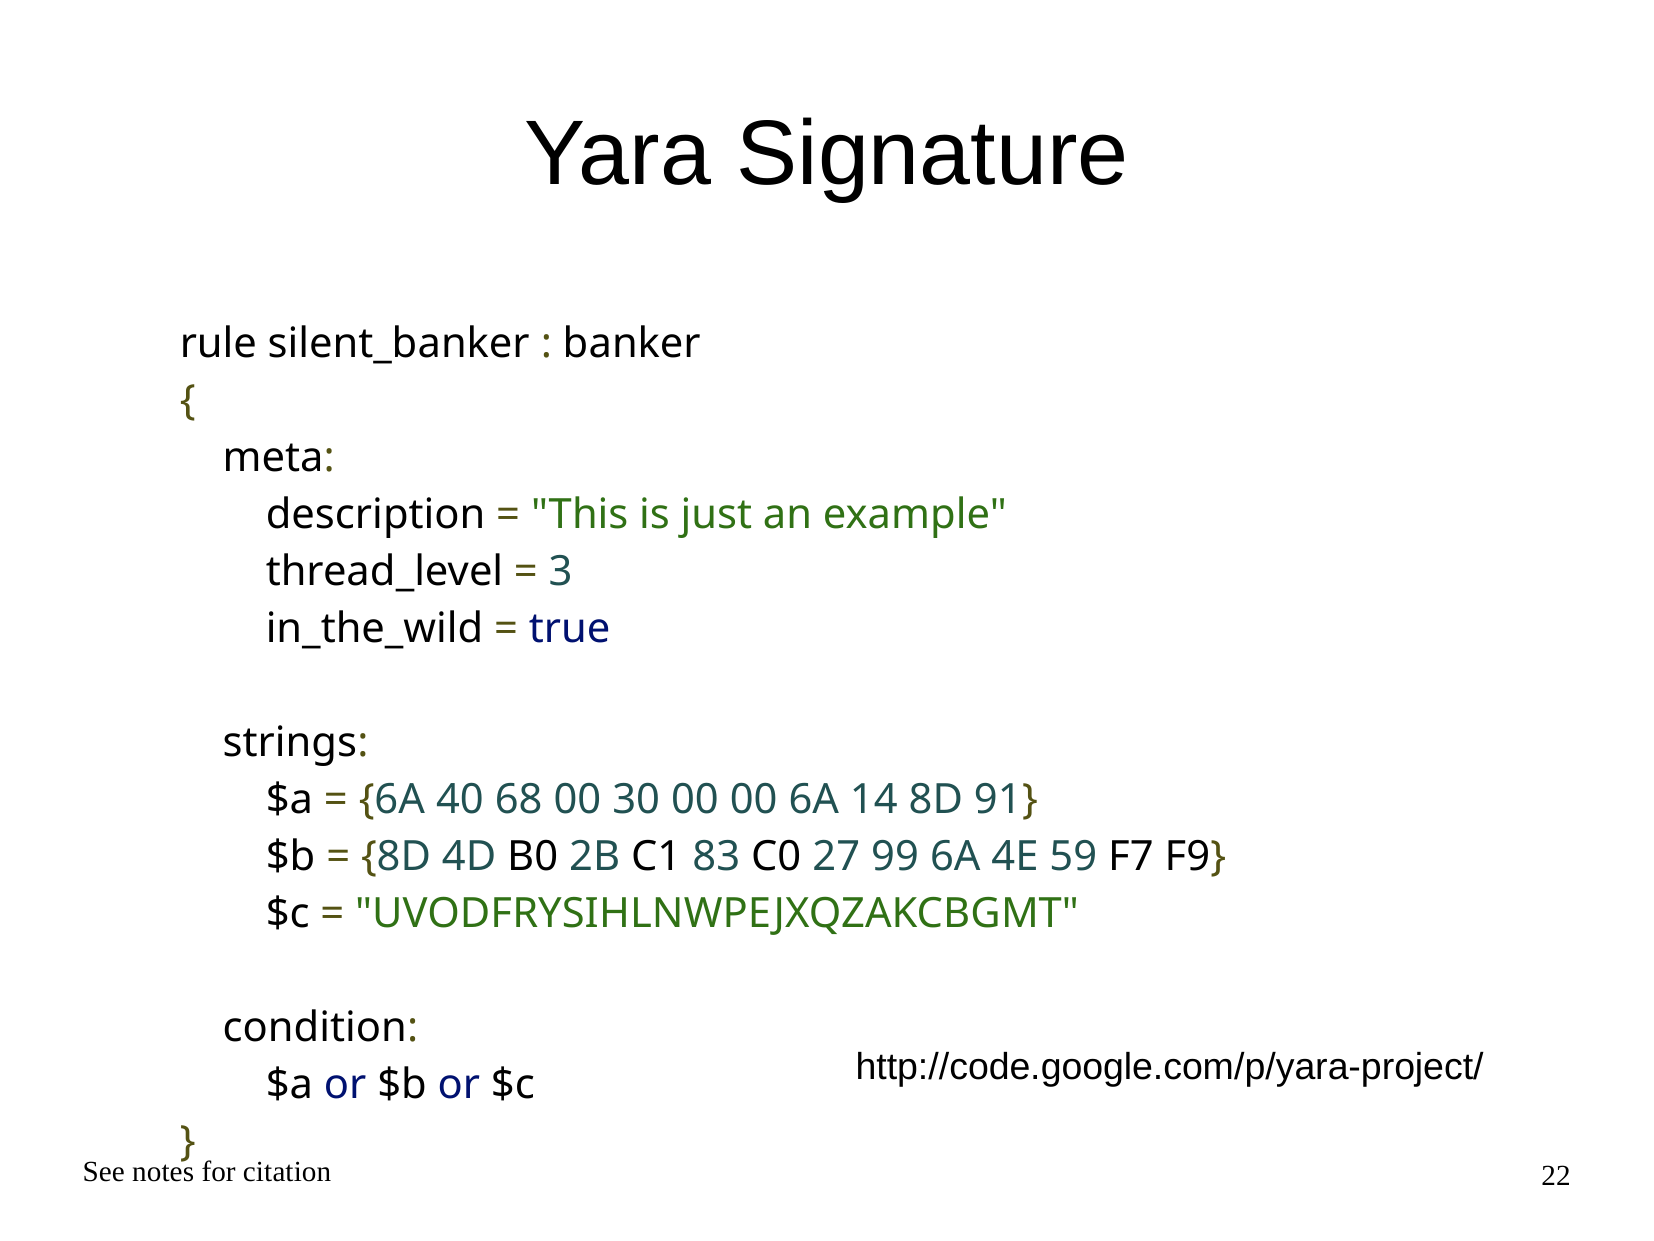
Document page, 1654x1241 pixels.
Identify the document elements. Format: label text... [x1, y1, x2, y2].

text_box rule silent_banker : banker { meta: description = "This is just an example" thread_level = 3 in_the_wild = true strings: $a = {6A 40 68 00 30 00 00 6A 14 8D 91} $b = {8D 4D B0 2B C1 83 C0 27 99 6A 4E 59 F7 F9} $c = "UVODFRYSIHLNWPEJXQZAKCBGMT" condition: $a or $b or $c } [165, 305, 1505, 1157]
text_box http://code.google.com/p/yara-project/ [840, 1038, 1501, 1096]
title Yara Signature [82, 49, 1571, 257]
